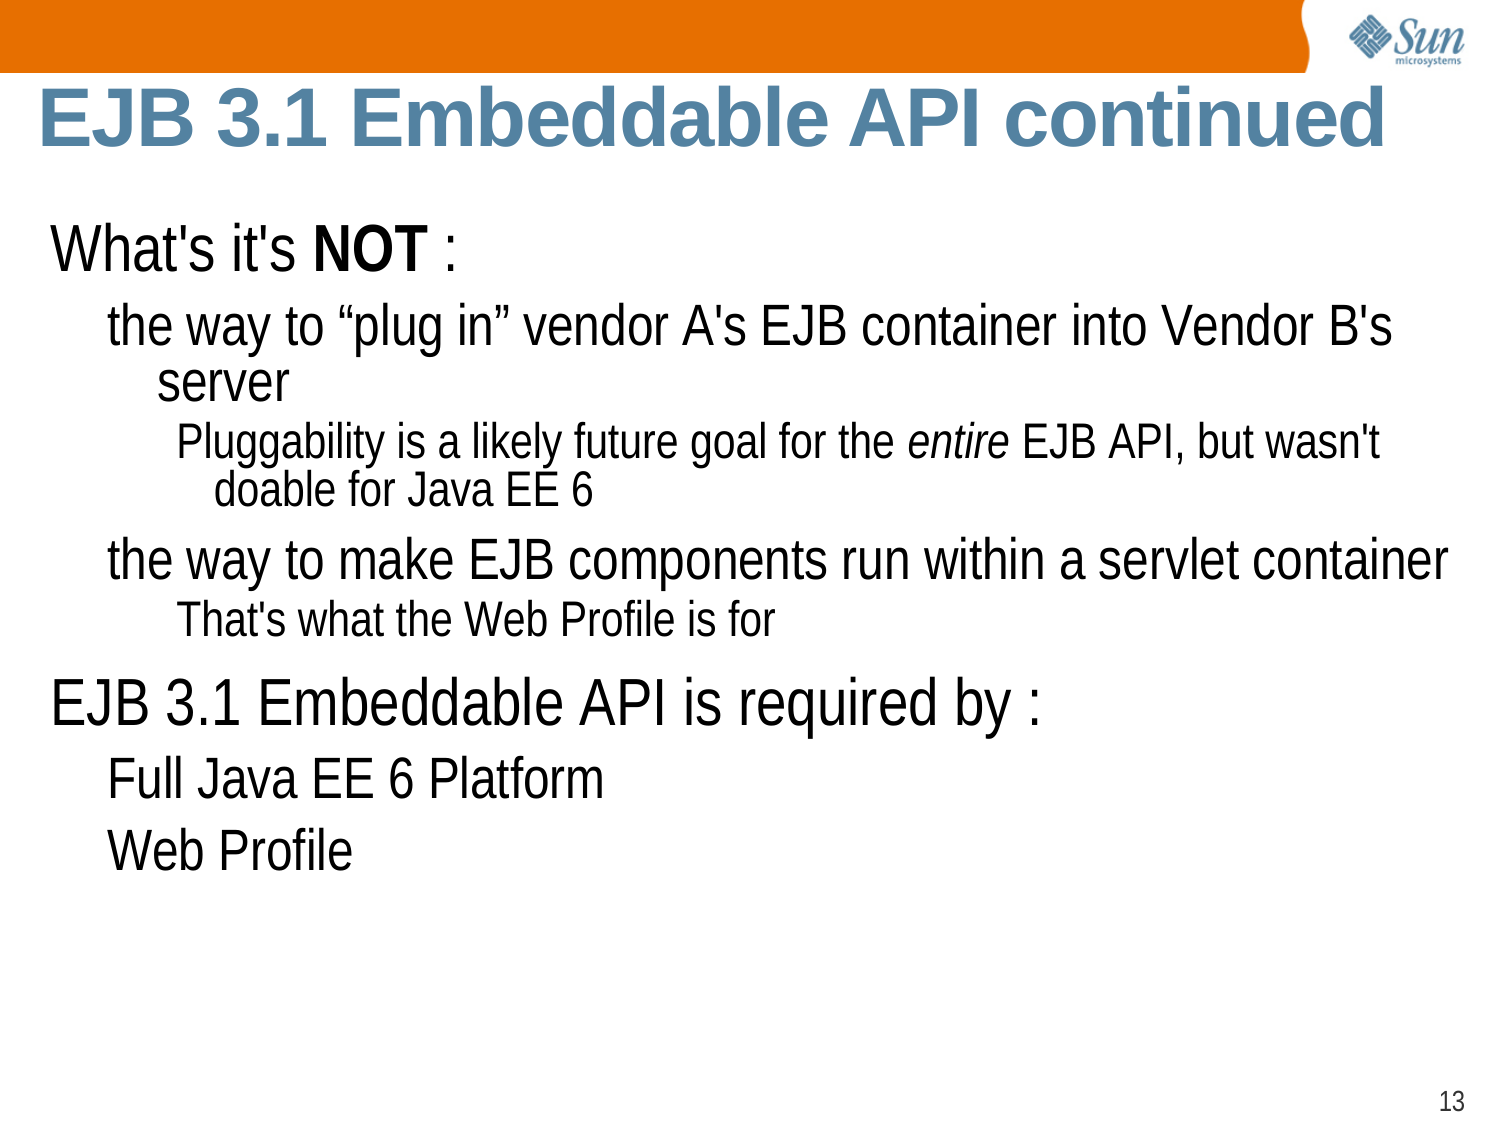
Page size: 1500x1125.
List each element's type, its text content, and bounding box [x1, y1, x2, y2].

picture [0, 0, 1500, 73]
title EJB 3.1 Embeddable API continued [37, 79, 1400, 176]
list What's it's NOT : the way to “plug in” vendor A's EJB container into Vendor B's server Pluggability is a likely future goal for the entire EJB API, but wasn't doable for Java EE 6 the way to make EJB components run within a servlet container That's what the Web Profile is for EJB 3.1 Embeddable API is required by : Full Java EE 6 Platform Web Profile [31, 219, 1460, 1077]
